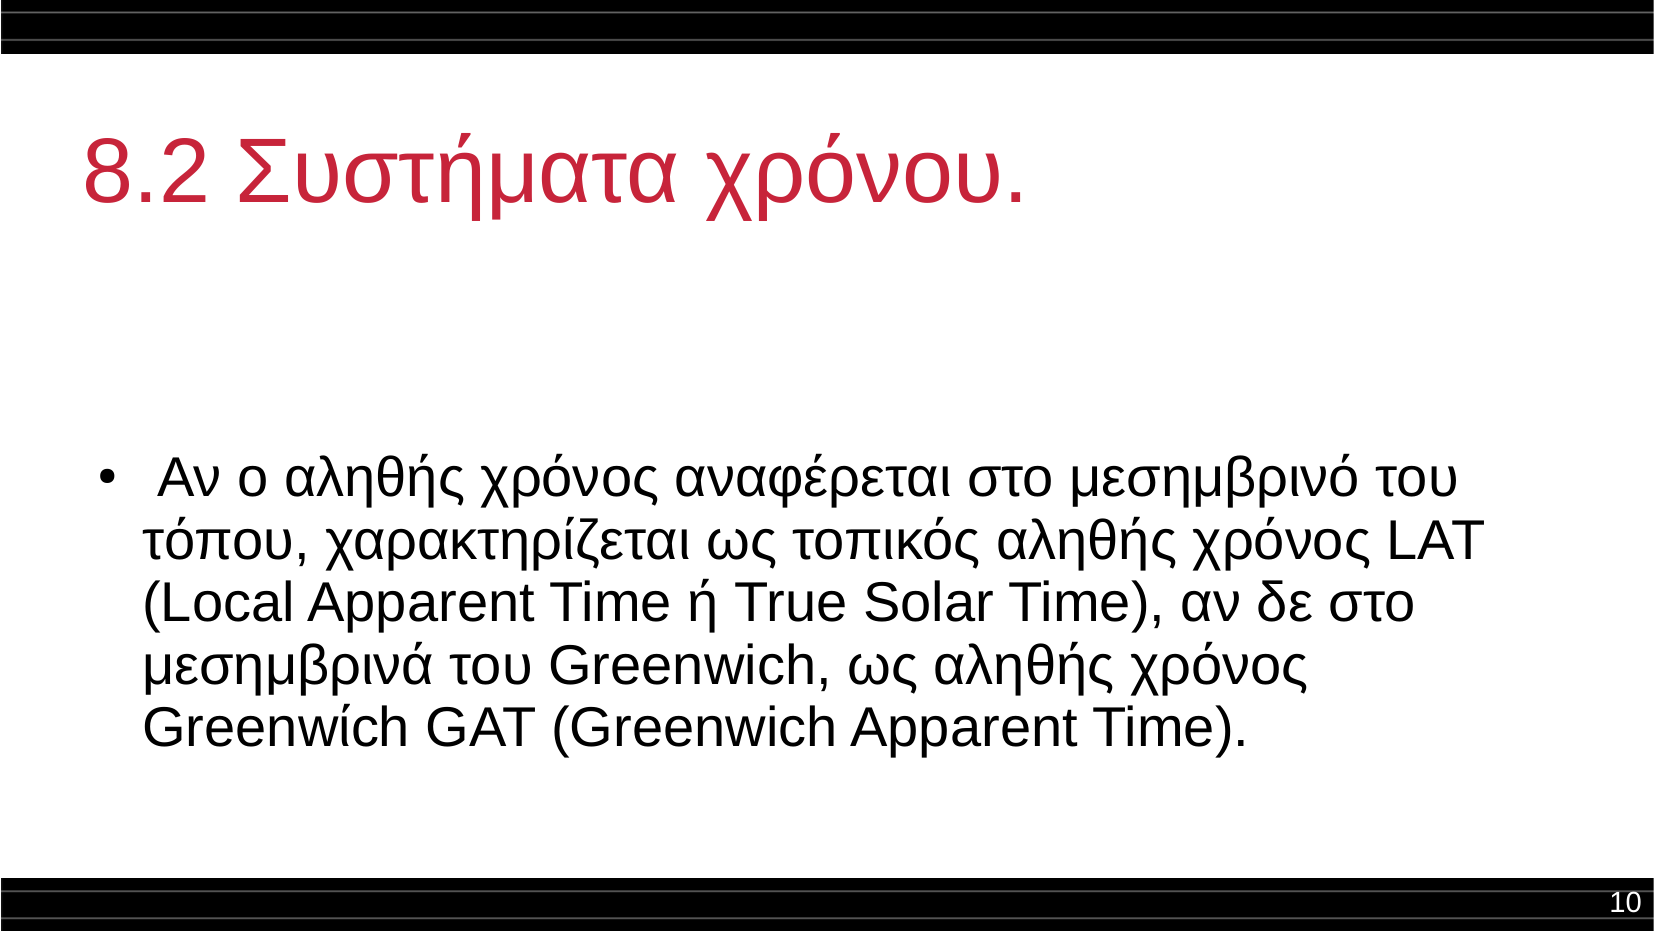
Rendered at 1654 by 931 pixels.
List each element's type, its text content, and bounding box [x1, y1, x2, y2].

title 8.2 Συστήματα χρόνου. [82, 92, 1571, 249]
list Αν ο αληθής χρόνος αναφέρεται στο μεσημβρινό του τόπου, χαρακτηρίζεται ως τοπικός αληθής χρόνος LΑΤ (Local Apparent Time ή True Solar Time), αν δε στο μεσημβρινά του Greenwich, ως αληθής χρόνος Greenwίch GΑΤ (Greenwich Apparent Time). [82, 271, 1571, 851]
picture [1, 878, 1654, 931]
picture [1, 0, 1654, 54]
